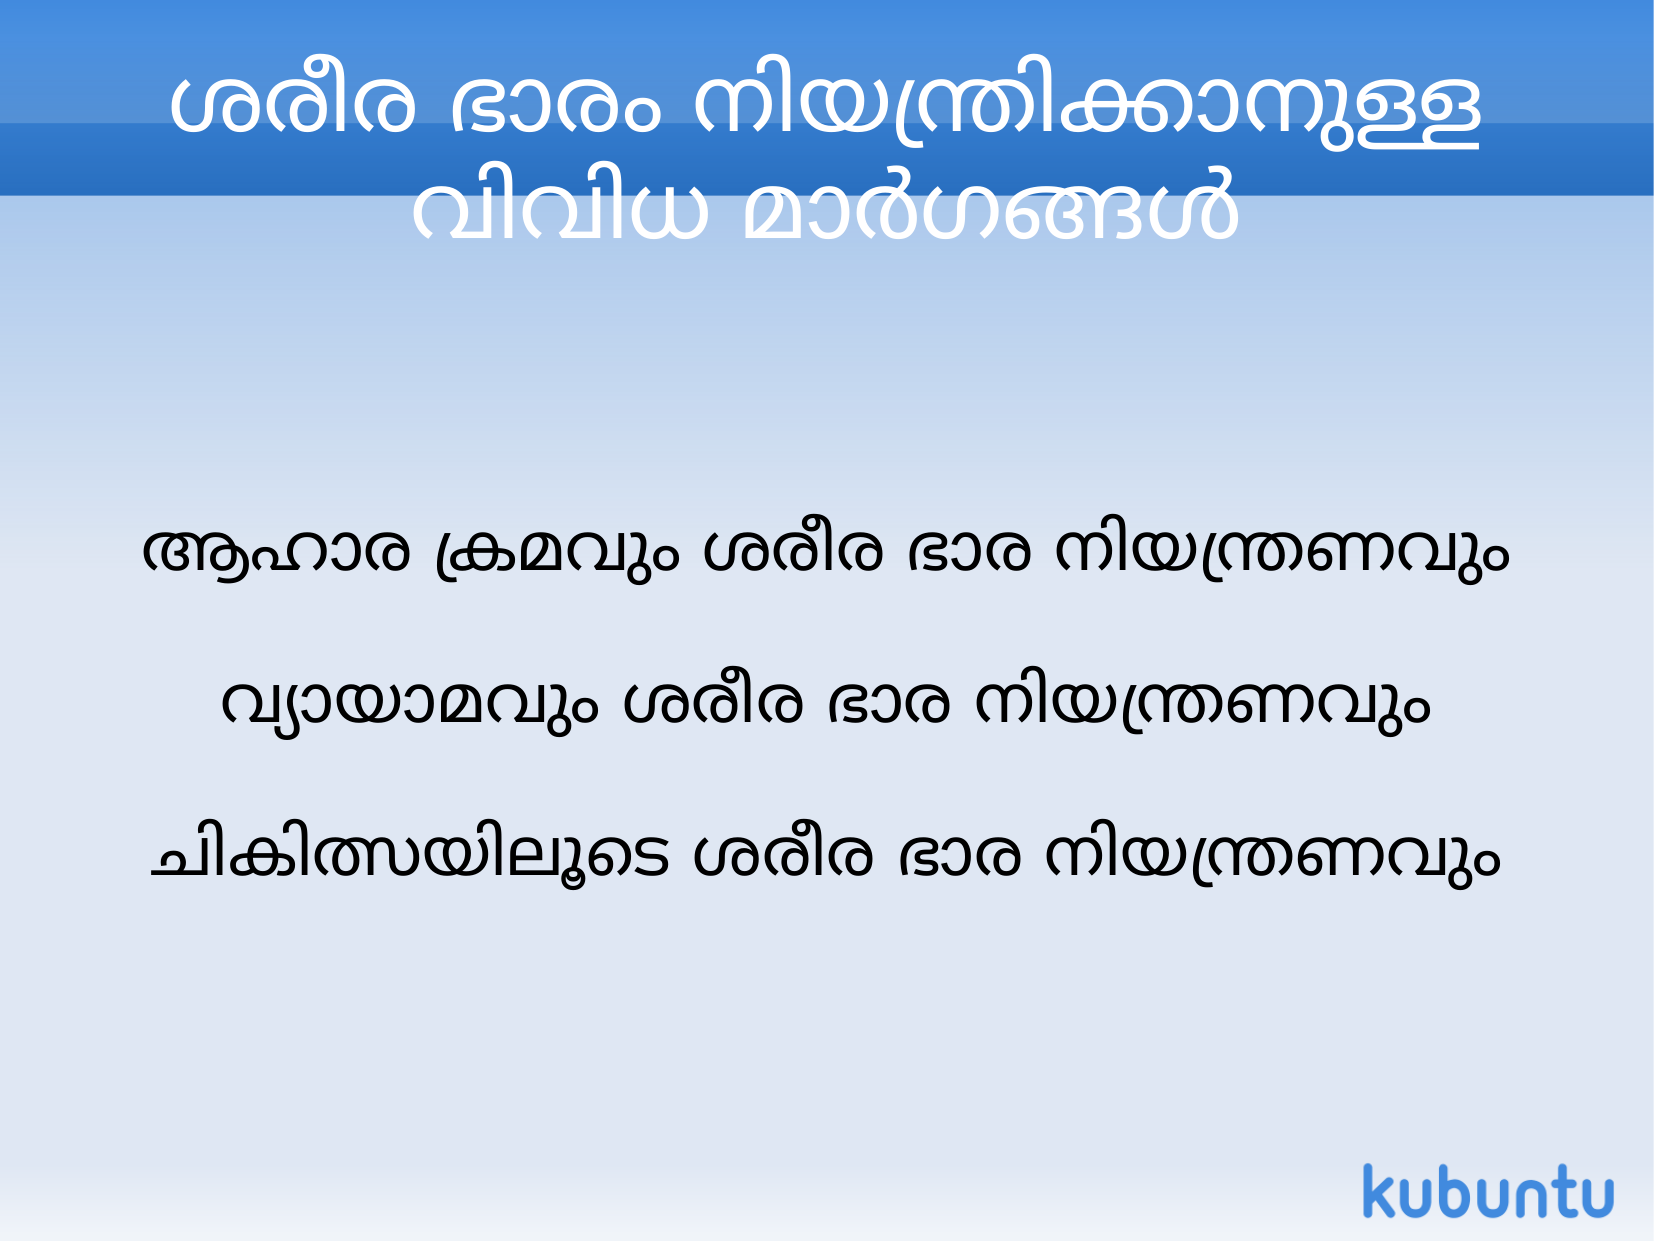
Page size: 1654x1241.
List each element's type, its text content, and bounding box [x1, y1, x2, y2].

subtitle ആഹാര ക്രമവും ശരീര ഭാര നിയന്ത്രണവും വ്യായാമവും ശരീര ഭാര നിയന്ത്രണവും ചികിത്സയിലൂടെ ശരീര ഭാര നിയന്ത്രണവും [82, 290, 1571, 1109]
picture [0, 0, 1654, 1241]
title ശരീര ഭാരം നിയന്ത്രിക്കാനുള്ള വിവിധ മാര്‍ഗങ്ങള്‍ [82, 45, 1571, 261]
